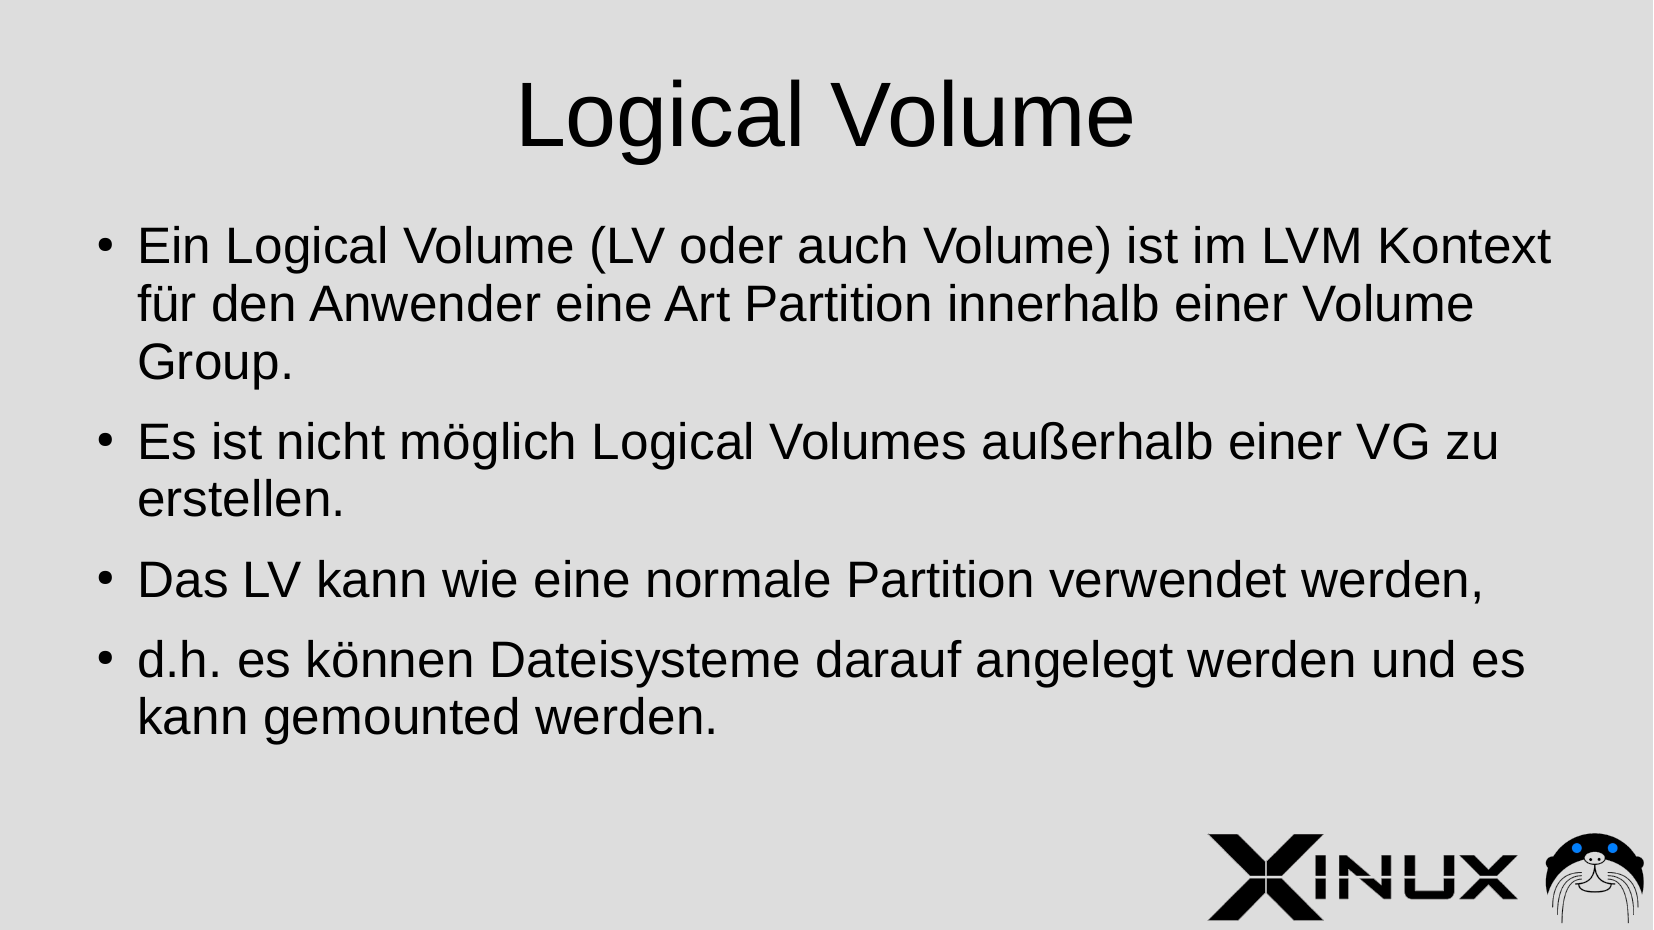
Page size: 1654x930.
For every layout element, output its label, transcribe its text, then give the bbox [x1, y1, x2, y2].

picture [1200, 824, 1650, 930]
list Ein Logical Volume (LV oder auch Volume) ist im LVM Kontext für den Anwender eine Art Partition innerhalb einer Volume Group. Es ist nicht möglich Logical Volumes außerhalb einer VG zu erstellen. Das LV kann wie eine normale Partition verwendet werden, d.h. es können Dateisysteme darauf angelegt werden und es kann gemounted werden. [82, 217, 1571, 757]
title Logical Volume [82, 37, 1571, 193]
